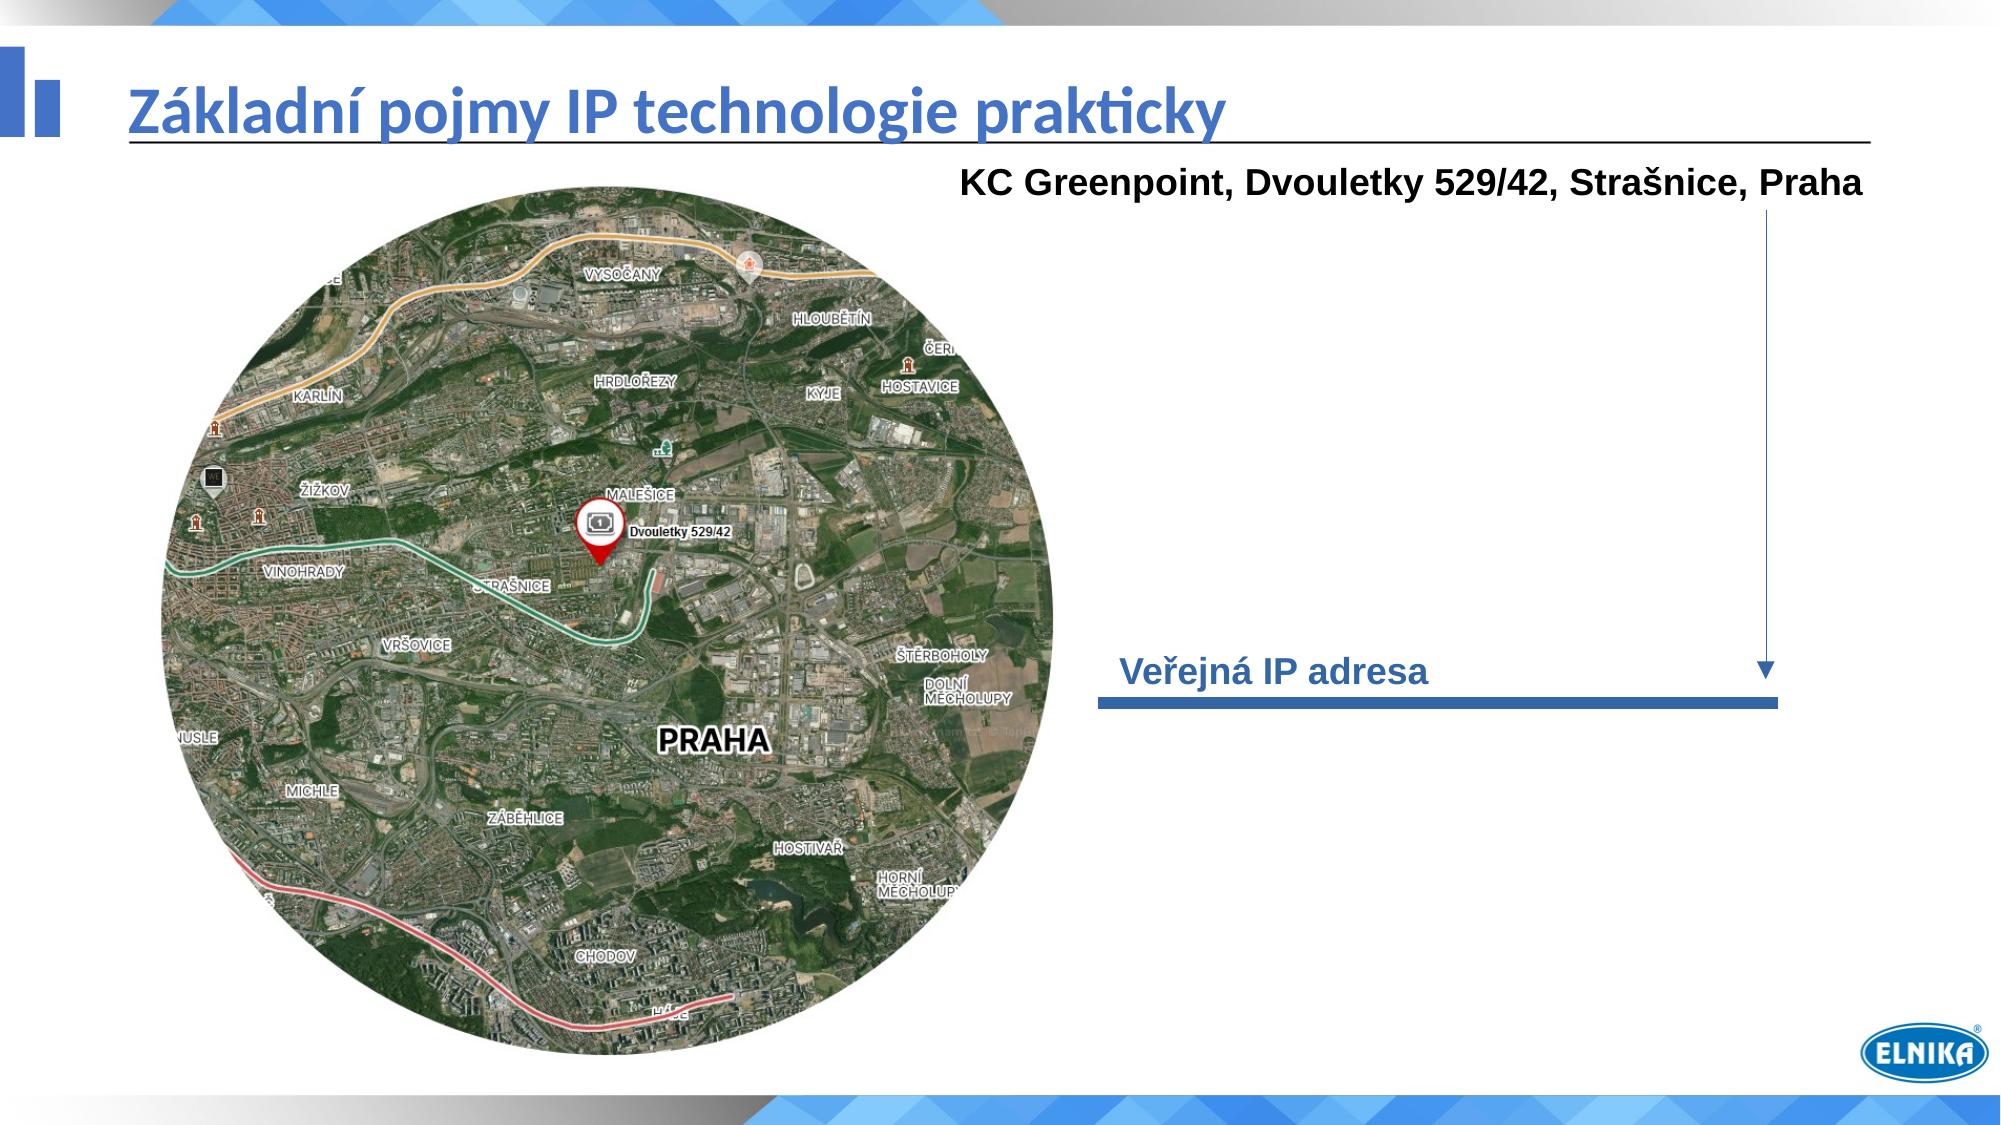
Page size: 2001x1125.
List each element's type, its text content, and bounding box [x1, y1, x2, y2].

text_box Základní pojmy IP technologie prakticky [78, 58, 1270, 154]
text_box KC Greenpoint, Dvouletky 529/42, Strašnice, Praha [944, 153, 1920, 211]
picture [0, 0, 2001, 1125]
text_box Veřejná IP adresa [1104, 643, 1577, 701]
